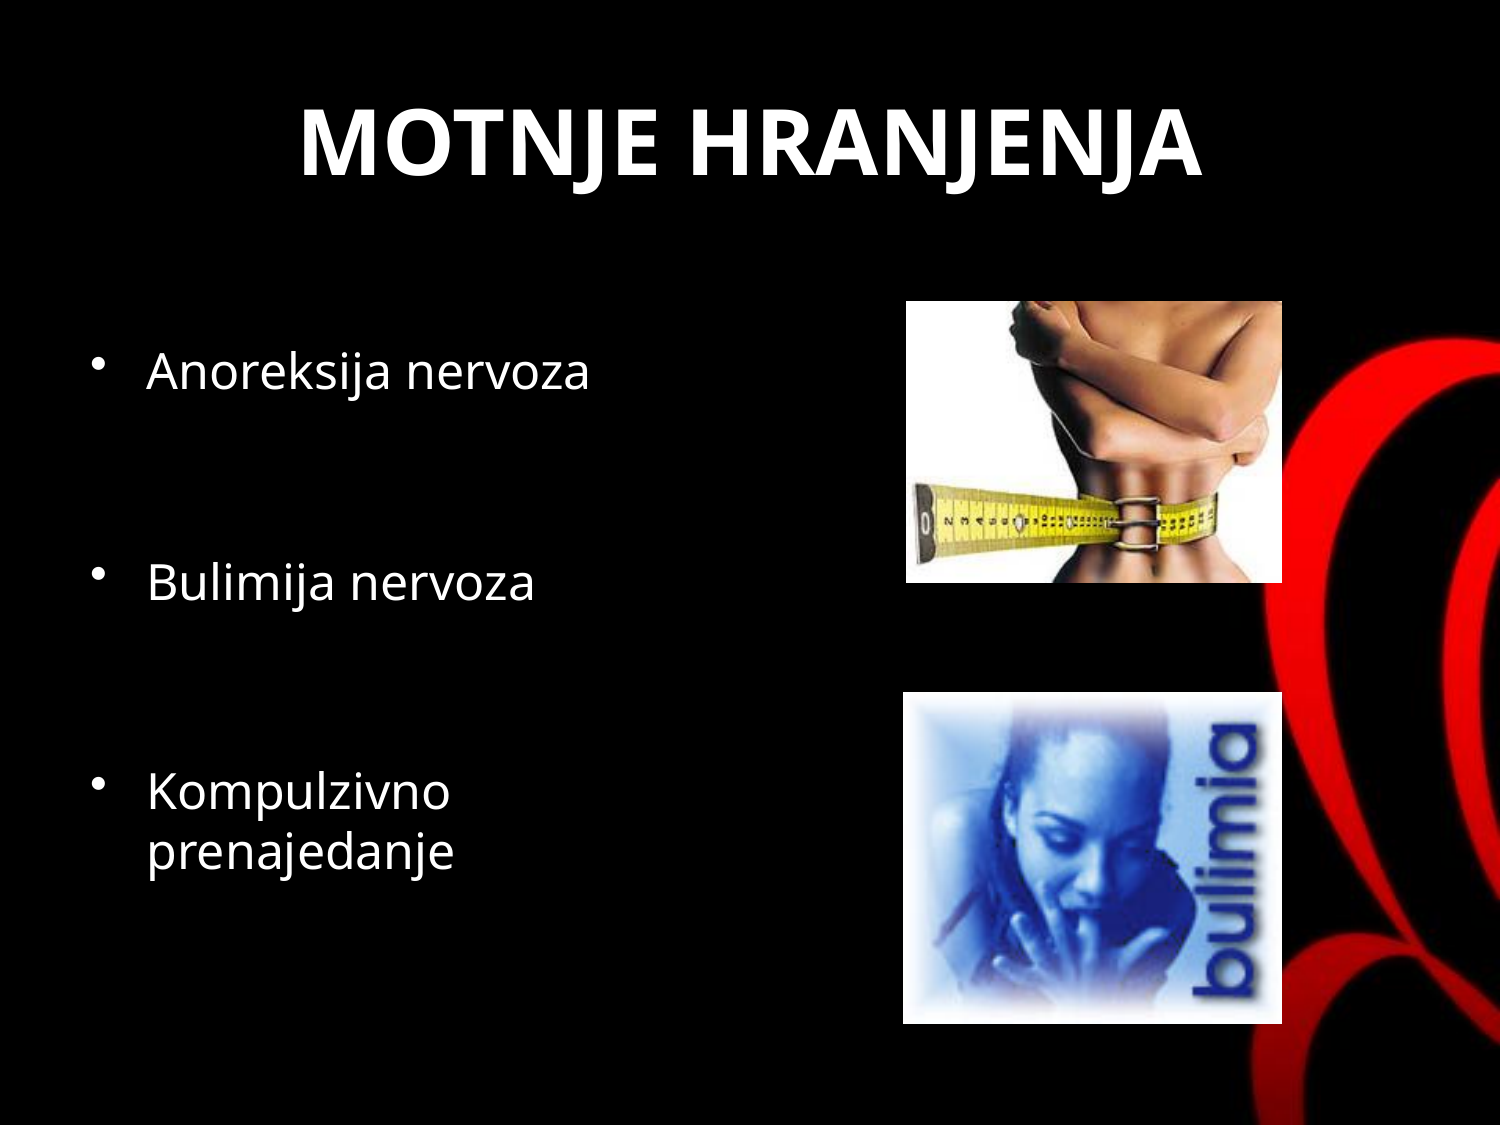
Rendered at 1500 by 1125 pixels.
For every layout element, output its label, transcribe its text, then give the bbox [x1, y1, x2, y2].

title MOTNJE HRANJENJA [75, 45, 1425, 233]
picture [0, 0, 1500, 1125]
list Anoreksija nervoza Bulimija nervoza Kompulzivno prenajedanje [75, 262, 738, 1005]
